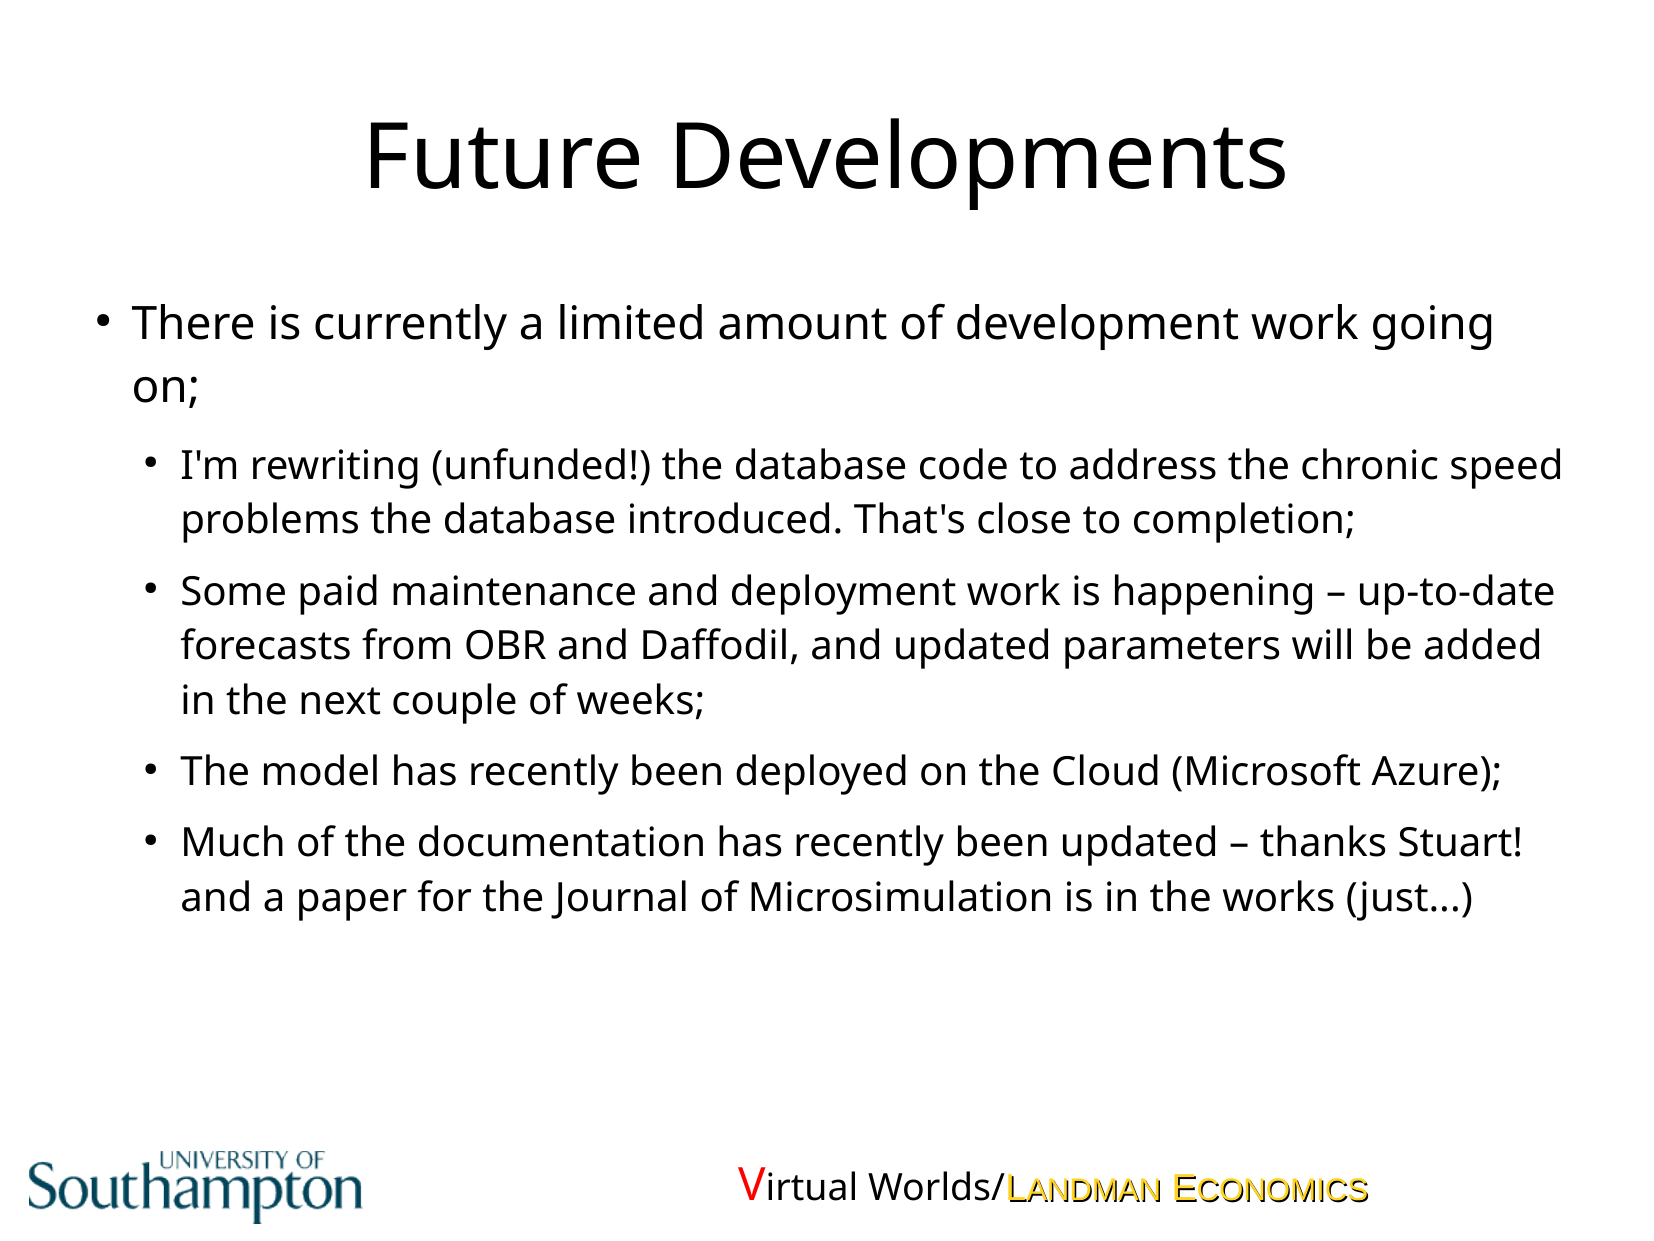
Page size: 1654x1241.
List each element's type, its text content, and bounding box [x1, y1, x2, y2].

list There is currently a limited amount of development work going on; I'm rewriting (unfunded!) the database code to address the chronic speed problems the database introduced. That's close to completion; Some paid maintenance and deployment work is happening – up-to-date forecasts from OBR and Daffodil, and updated parameters will be added in the next couple of weeks; The model has recently been deployed on the Cloud (Microsoft Azure); Much of the documentation has recently been updated – thanks Stuart! and a paper for the Journal of Microsimulation is in the works (just...) [82, 290, 1571, 1010]
title Future Developments [82, 49, 1571, 257]
picture [29, 1151, 363, 1224]
